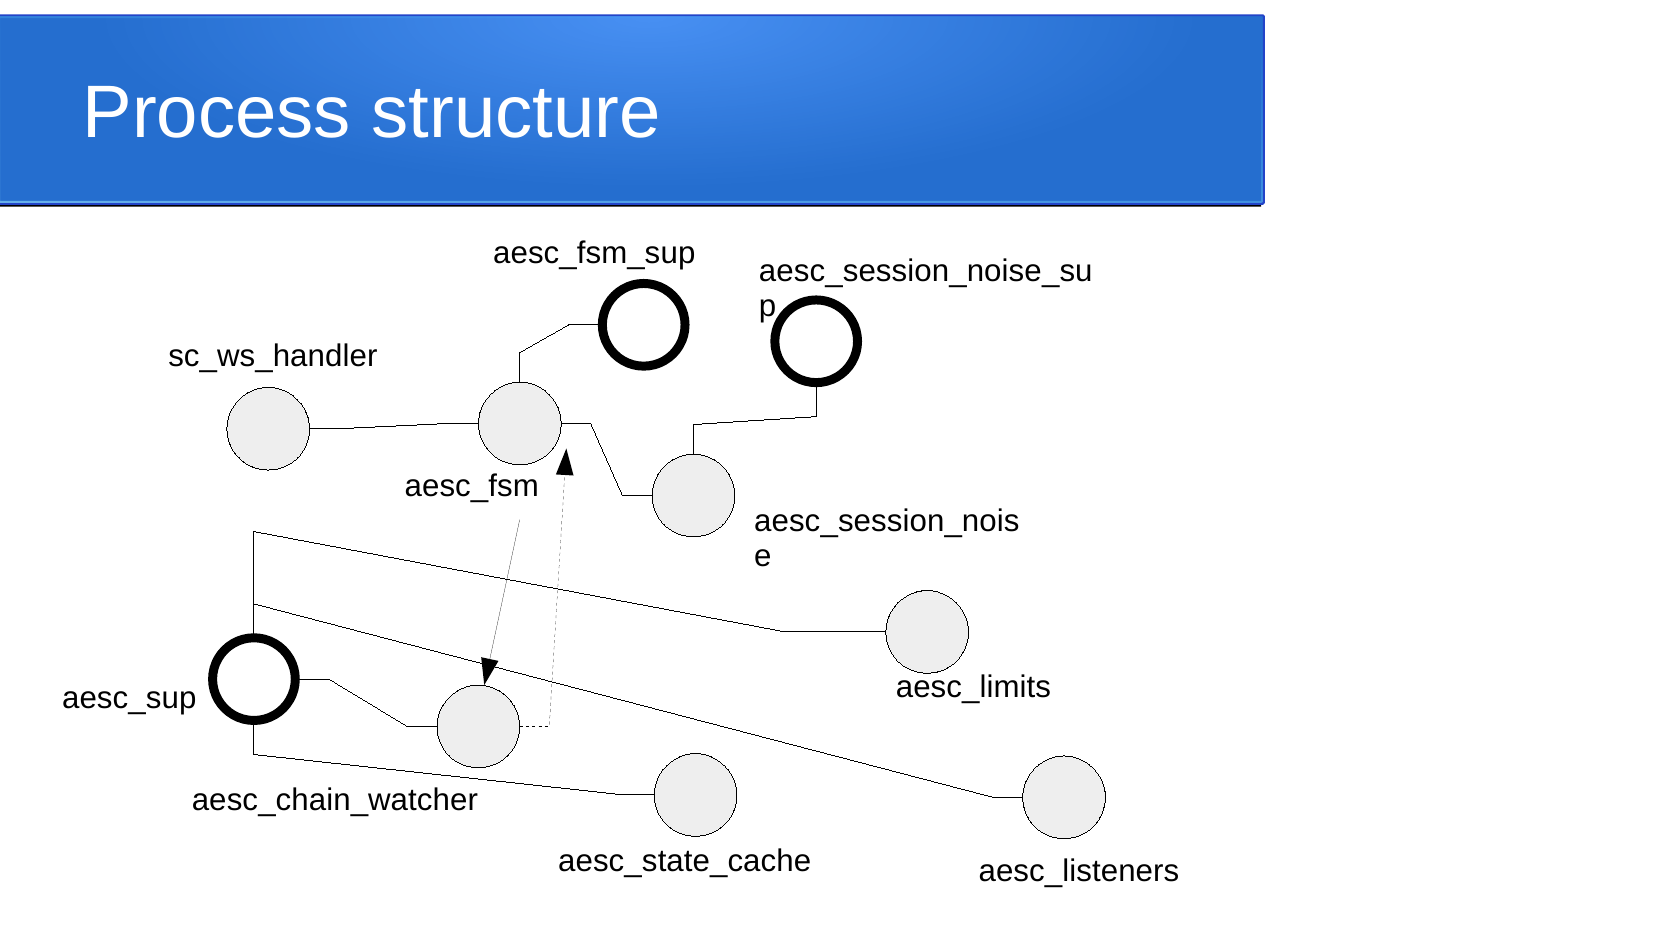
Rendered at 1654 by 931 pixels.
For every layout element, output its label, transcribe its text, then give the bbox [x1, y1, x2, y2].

text_box [1022, 755, 1106, 839]
text_box aesc_listeners [963, 845, 1300, 896]
text_box aesc_sup [47, 673, 230, 723]
text_box sc_ws_handler [153, 330, 402, 381]
text_box [226, 387, 310, 471]
text_box aesc_chain_watcher [177, 774, 513, 825]
text_box aesc_fsm_sup [478, 228, 727, 278]
text_box aesc_session_noise [739, 495, 1052, 546]
text_box [654, 753, 737, 836]
text_box aesc_fsm [389, 460, 556, 511]
text_box [478, 382, 562, 460]
title Process structure [82, 35, 1235, 189]
text_box [652, 454, 735, 537]
text_box aesc_session_noise_sup [744, 245, 1123, 296]
text_box [885, 590, 969, 661]
text_box aesc_state_cache [543, 836, 879, 886]
text_box [437, 685, 520, 768]
text_box aesc_limits [881, 661, 1075, 711]
